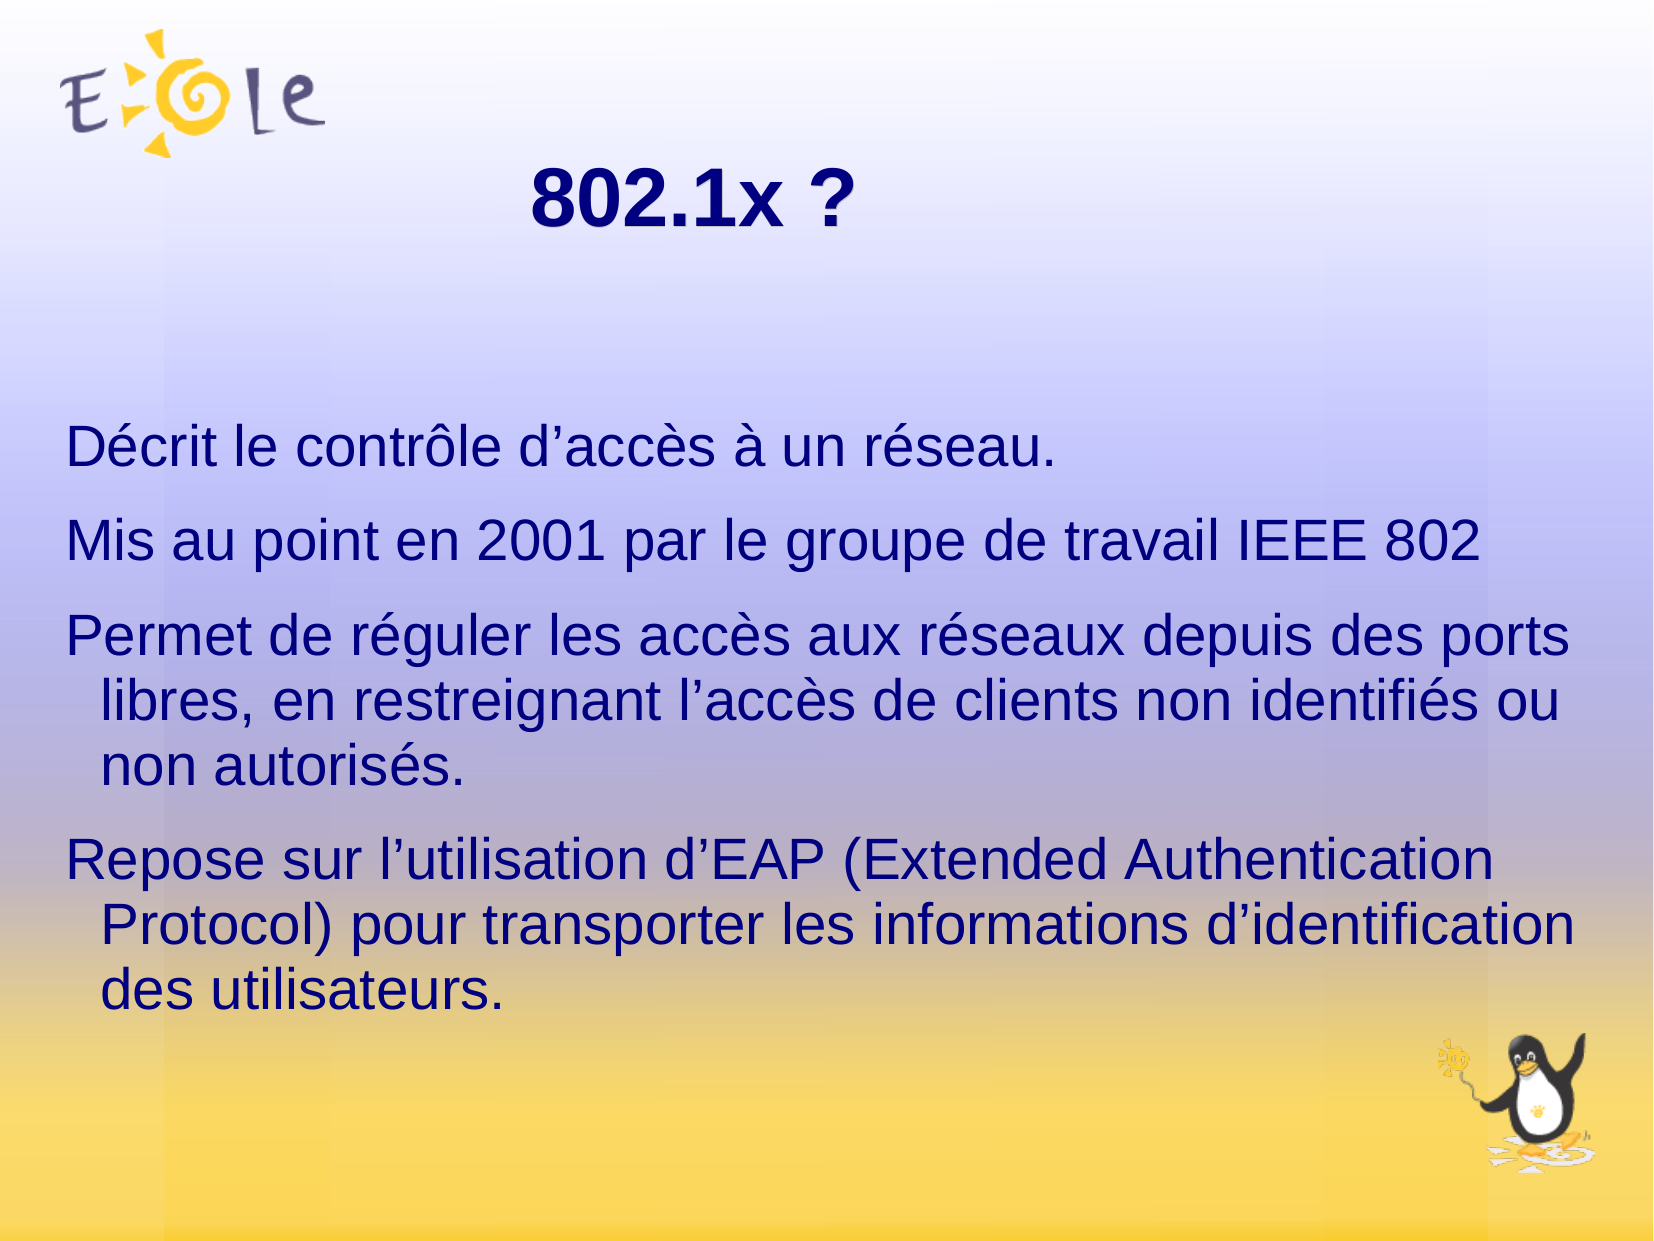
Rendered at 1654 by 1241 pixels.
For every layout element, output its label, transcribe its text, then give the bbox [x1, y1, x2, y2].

text_box 802.1x ? [515, 143, 920, 266]
list Décrit le contrôle d’accès à un réseau. Mis au point en 2001 par le groupe de travail IEEE 802 Permet de réguler les accès aux réseaux depuis des ports libres, en restreignant l’accès de clients non identifiés ou non autorisés. Repose sur l’utilisation d’EAP (Extended Authentication Protocol) pour transporter les informations d’identification des utilisateurs. [29, 413, 1625, 1232]
picture [0, 0, 1654, 1241]
